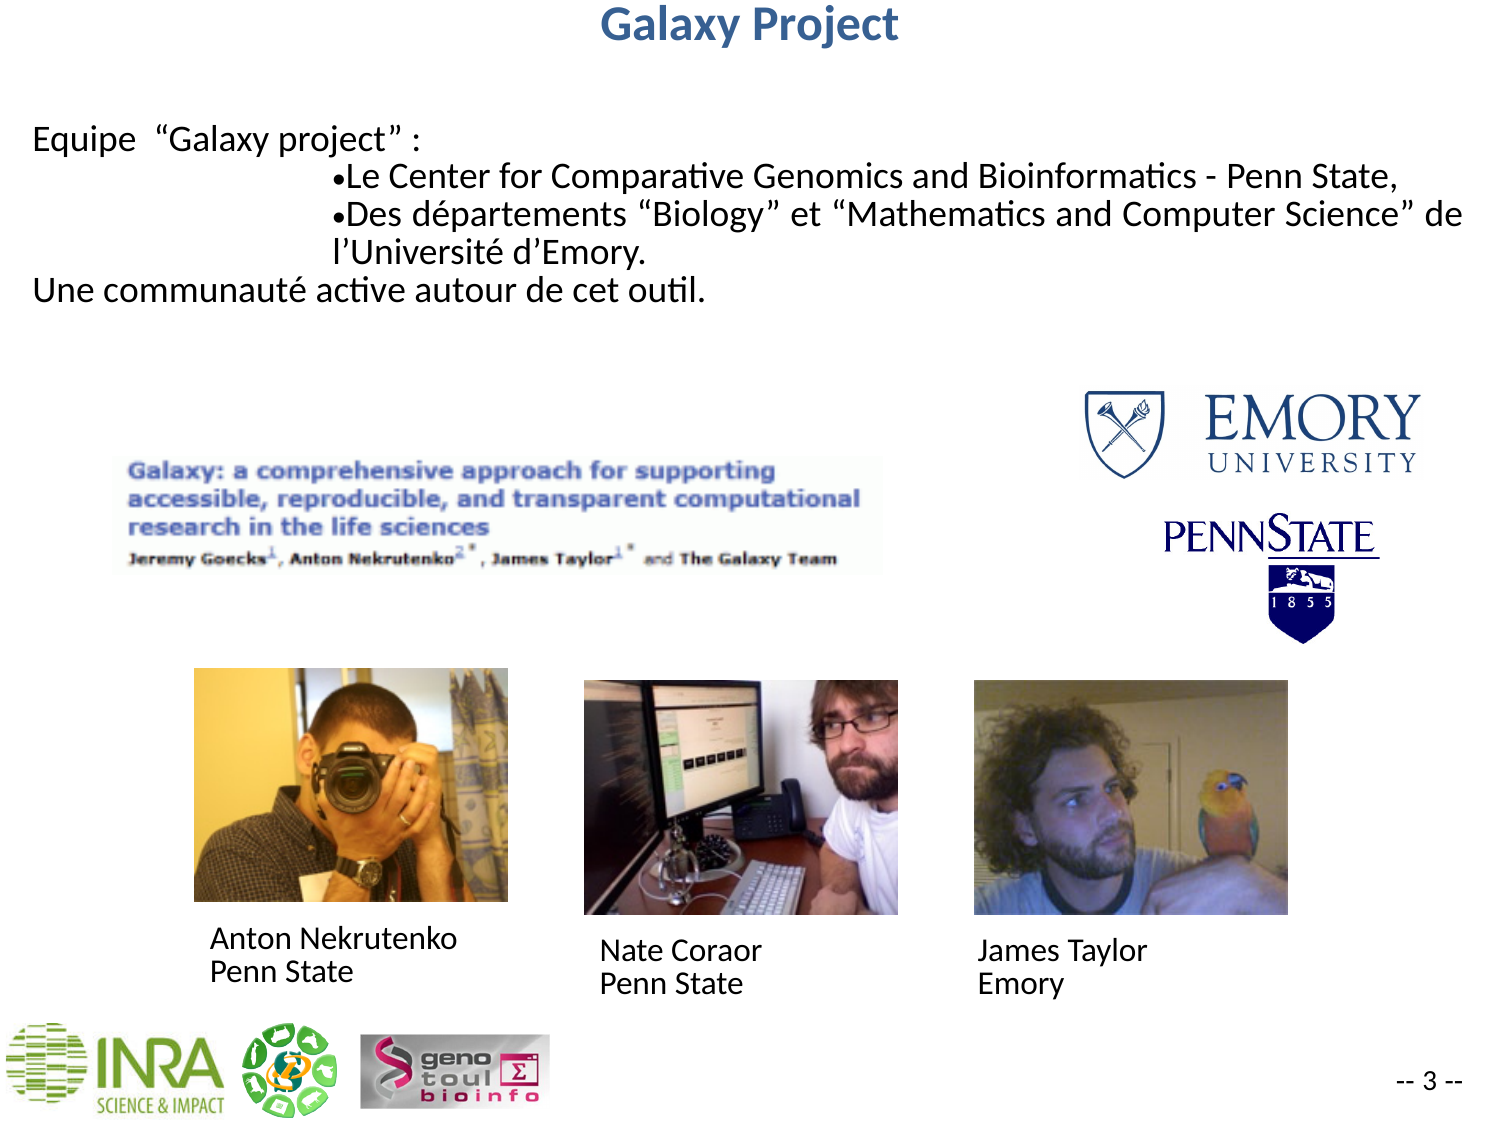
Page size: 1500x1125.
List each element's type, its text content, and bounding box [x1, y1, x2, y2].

picture [1079, 385, 1424, 480]
text_box James Taylor Emory [963, 929, 1258, 1010]
text_box Anton Nekrutenko Penn State [195, 917, 480, 998]
picture [194, 668, 508, 902]
picture [974, 680, 1288, 915]
text_box Nate Coraor Penn State [585, 929, 842, 1010]
picture [584, 680, 898, 915]
picture [1163, 491, 1380, 646]
text_box Equipe “Galaxy project” : Le Center for Comparative Genomics and Bioinformatics - Penn State, Des départements “Biology” et “Mathematics and Computer Science” de l’Université d’Emory. Une communauté active autour de cet outil. [18, 115, 1500, 319]
picture [112, 456, 883, 575]
text_box Galaxy Project [0, 0, 1500, 73]
